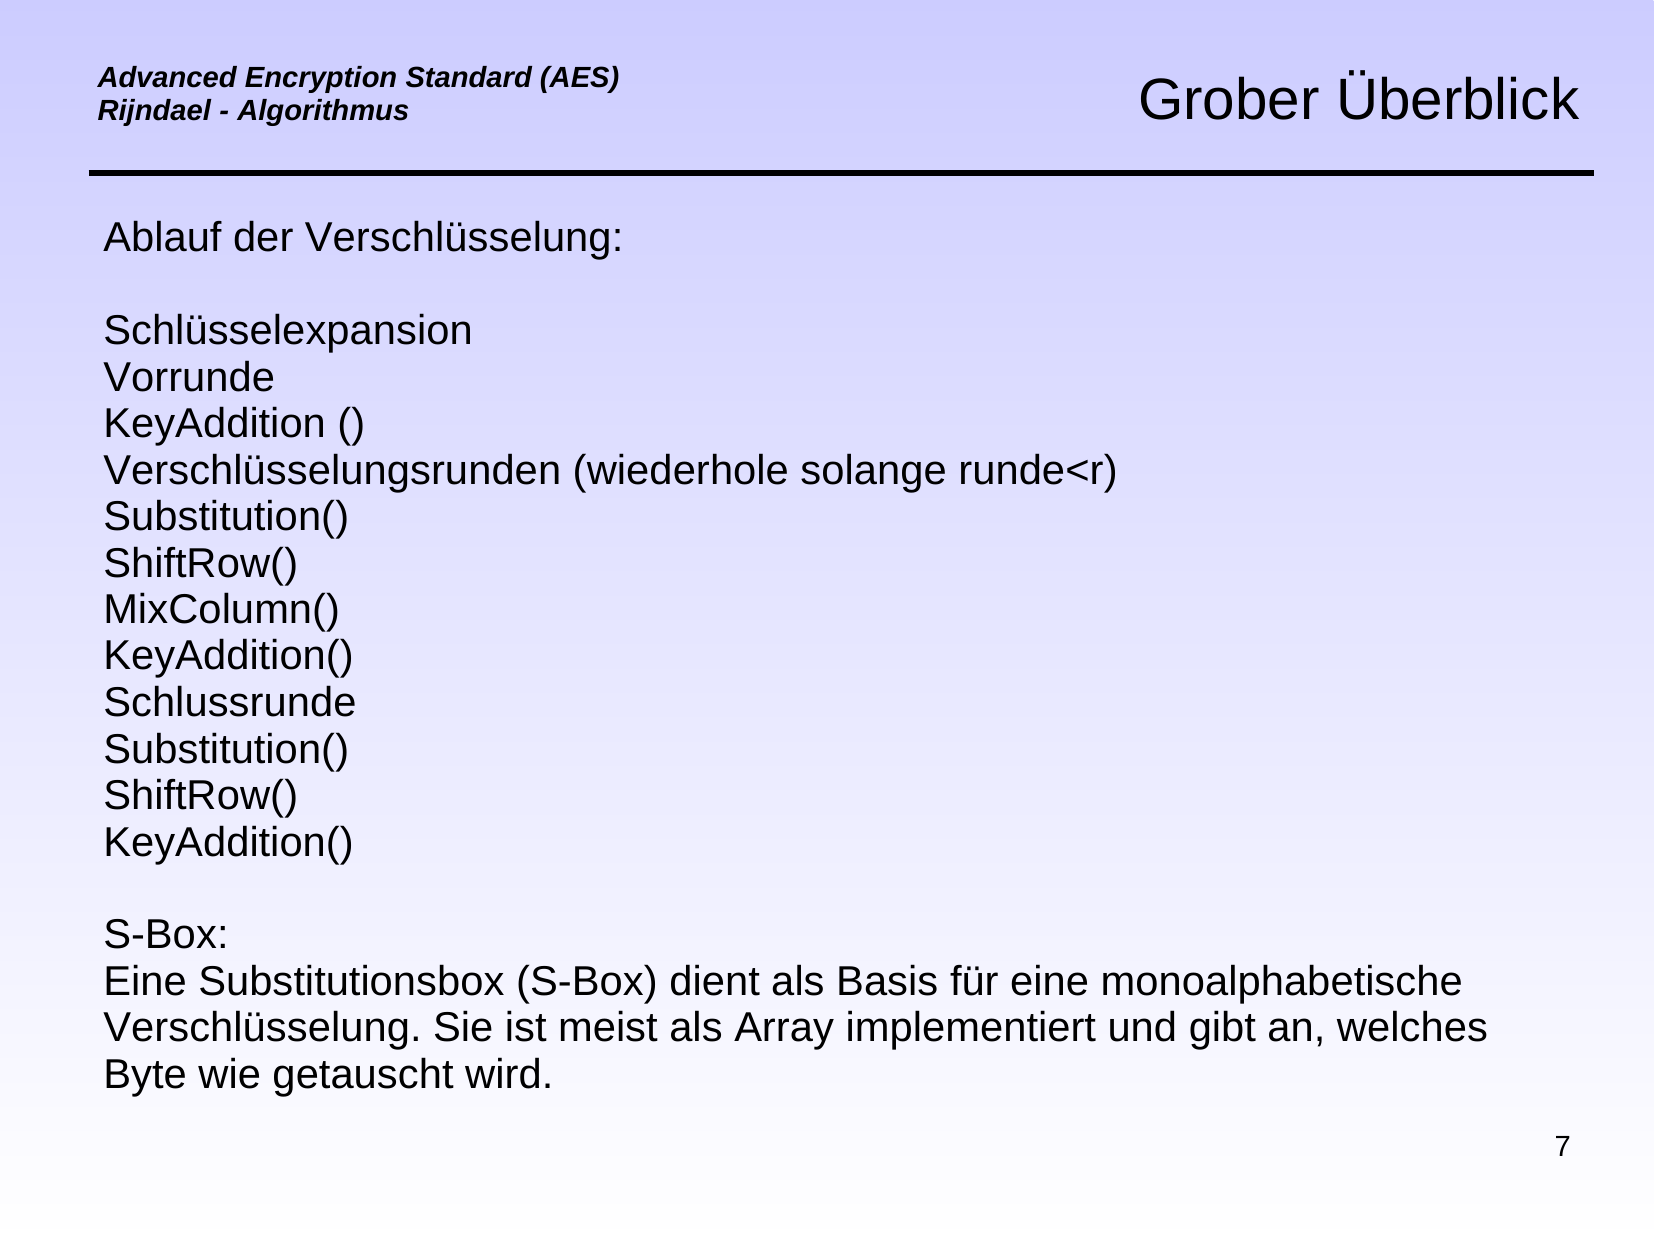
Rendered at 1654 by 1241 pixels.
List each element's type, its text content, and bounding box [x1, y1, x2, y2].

text_box Advanced Encryption Standard (AES) Rijndael - Algorithmus [82, 29, 650, 159]
text_box Ablauf der Verschlüsselung: Schlüsselexpansion Vorrunde KeyAddition () Verschlüsselungsrunden (wiederhole solange runde<r) Substitution() ShiftRow() MixColumn() KeyAddition() Schlussrunde Substitution() ShiftRow() KeyAddition() S-Box: Eine Substitutionsbox (S-Box) dient als Basis für eine monoalphabetische Verschlüsselung. Sie ist meist als Array implementiert und gibt an, welches Byte wie getauscht wird. [88, 206, 1595, 1157]
text_box Grober Überblick [767, 59, 1595, 139]
